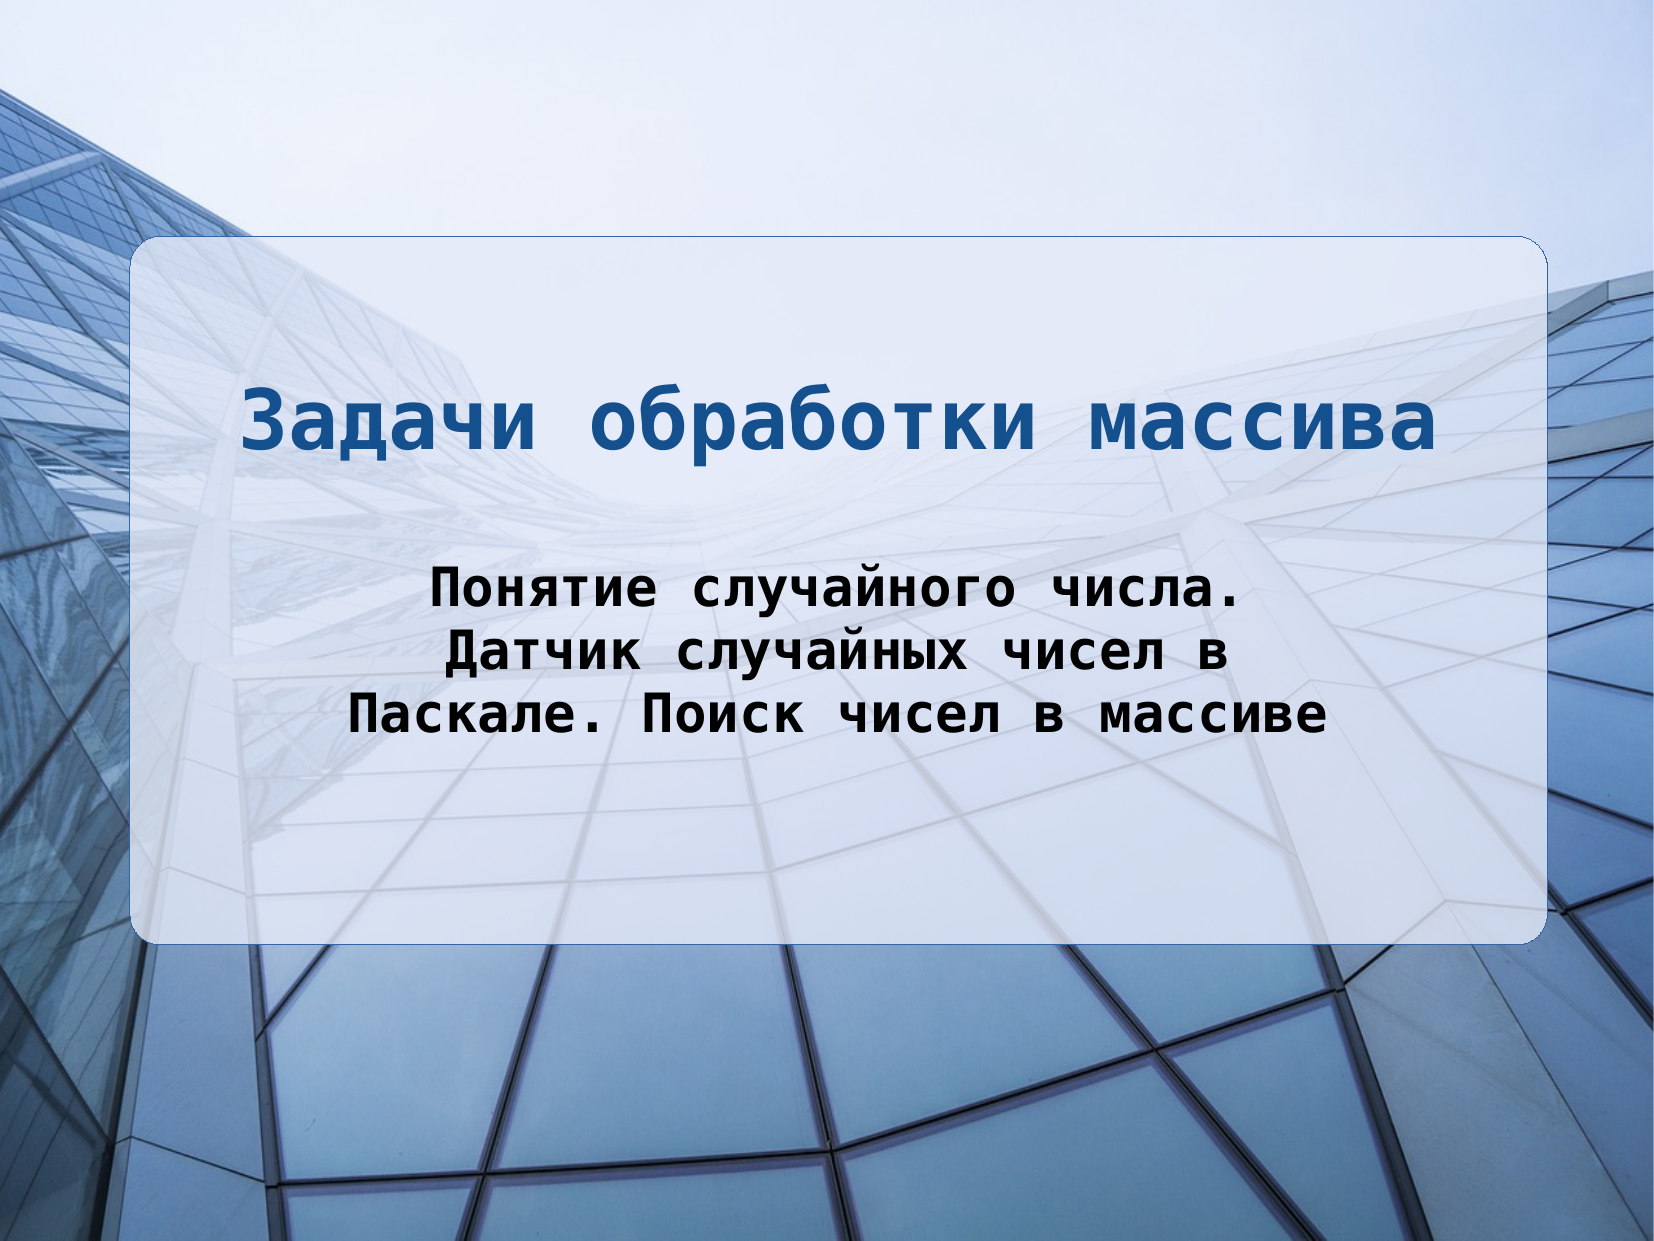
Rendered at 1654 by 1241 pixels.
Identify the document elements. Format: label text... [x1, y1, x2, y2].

text_box Задачи обработки массива Понятие случайного числа. Датчик случайных чисел в Паскале. Поиск чисел в массиве [129, 236, 1548, 945]
picture [0, 0, 1654, 1241]
